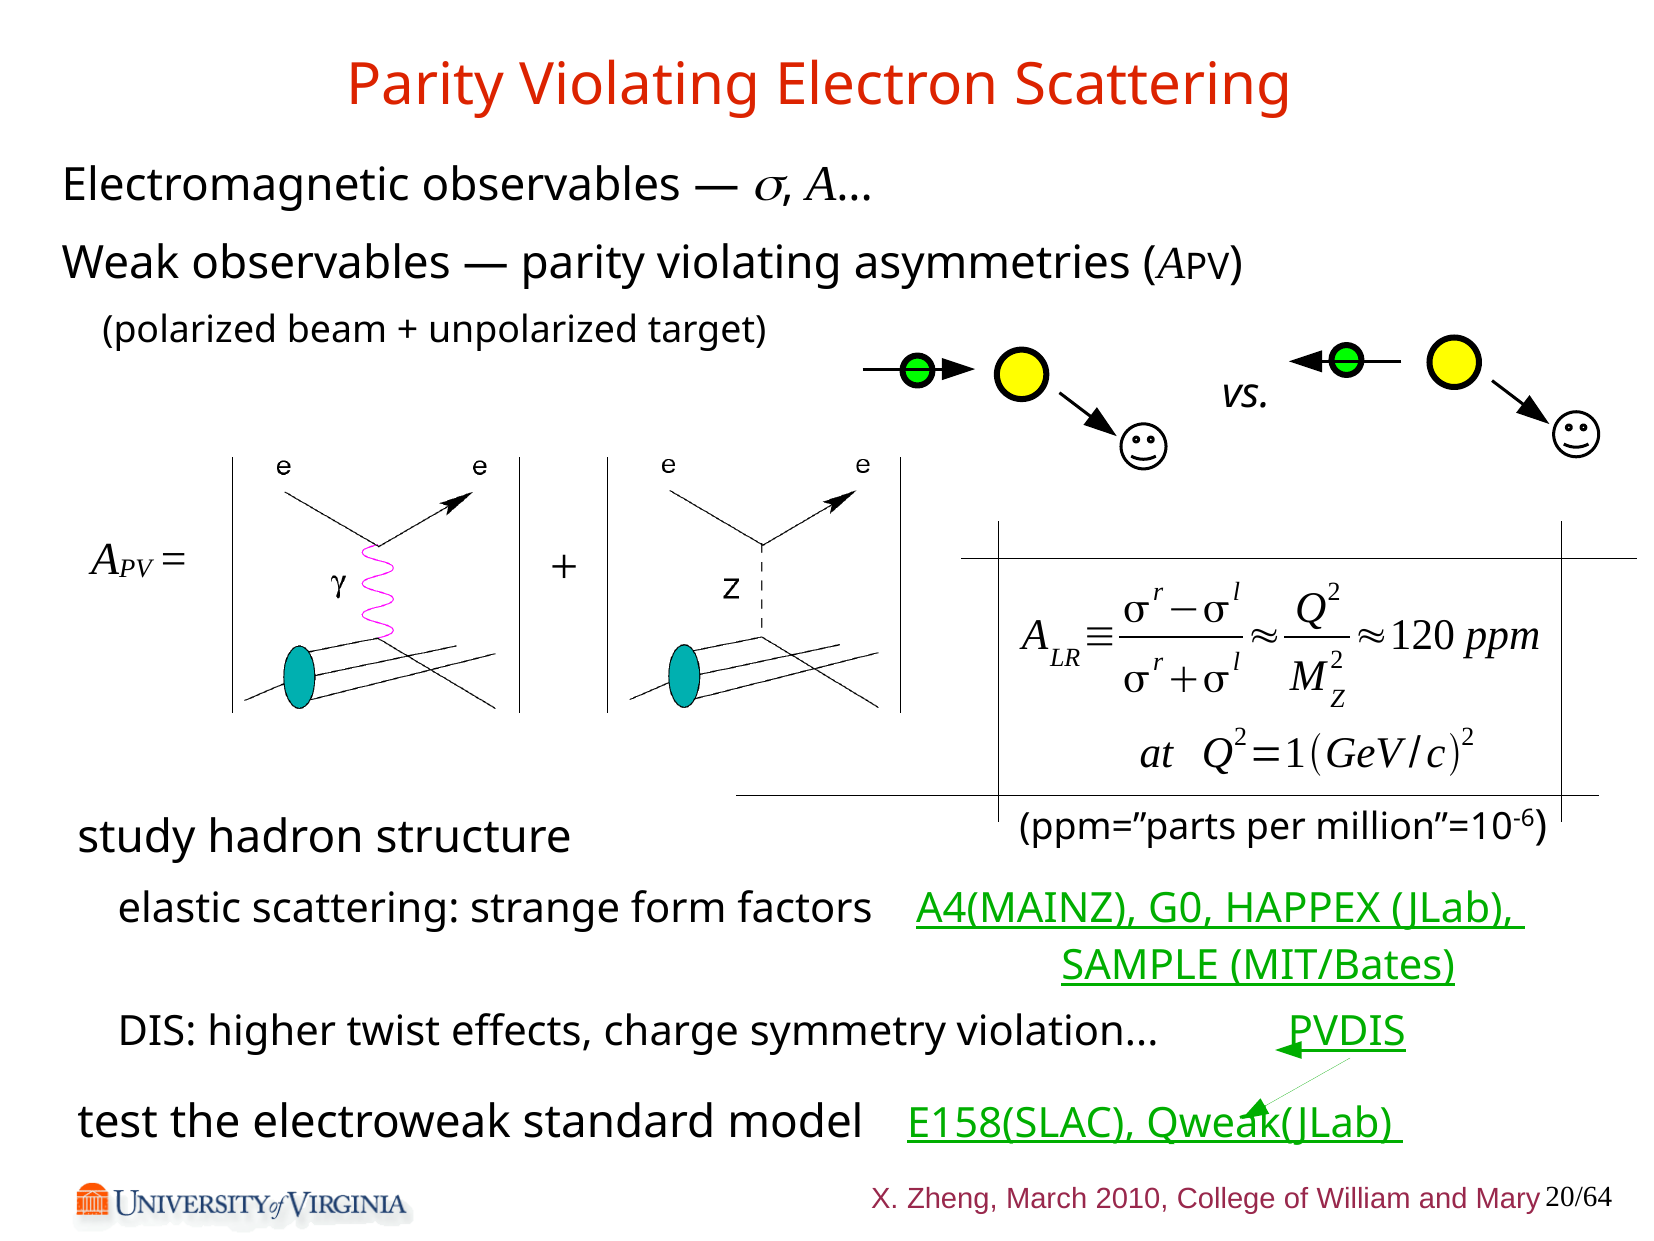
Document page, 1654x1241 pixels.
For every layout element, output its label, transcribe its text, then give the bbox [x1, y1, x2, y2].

text_box [902, 371, 933, 386]
picture [53, 1165, 427, 1241]
title Parity Violating Electron Scattering [113, 38, 1525, 126]
text_box [902, 355, 933, 368]
text_box study hadron structure elastic scattering: strange form factors A4(MAINZ), G0, HAPPEX (JLab), SAMPLE (MIT/Bates) DIS: higher twist effects, charge symmetry violation... PVDIS test the electroweak standard model E158(SLAC), Qweak(JLab) [62, 796, 1651, 1183]
picture [629, 457, 882, 710]
chart [1012, 570, 1544, 781]
text_box [1331, 345, 1362, 360]
picture [243, 458, 499, 711]
text_box Electromagnetic observables — s, A... Weak observables — parity violating asymmetries (APV) (polarized beam + unpolarized target) [45, 144, 1651, 459]
text_box [1331, 363, 1362, 376]
text_box APV = [73, 533, 194, 613]
text_box + [529, 538, 575, 610]
text_box (ppm=”parts per million”=10-6) [1004, 787, 1605, 796]
